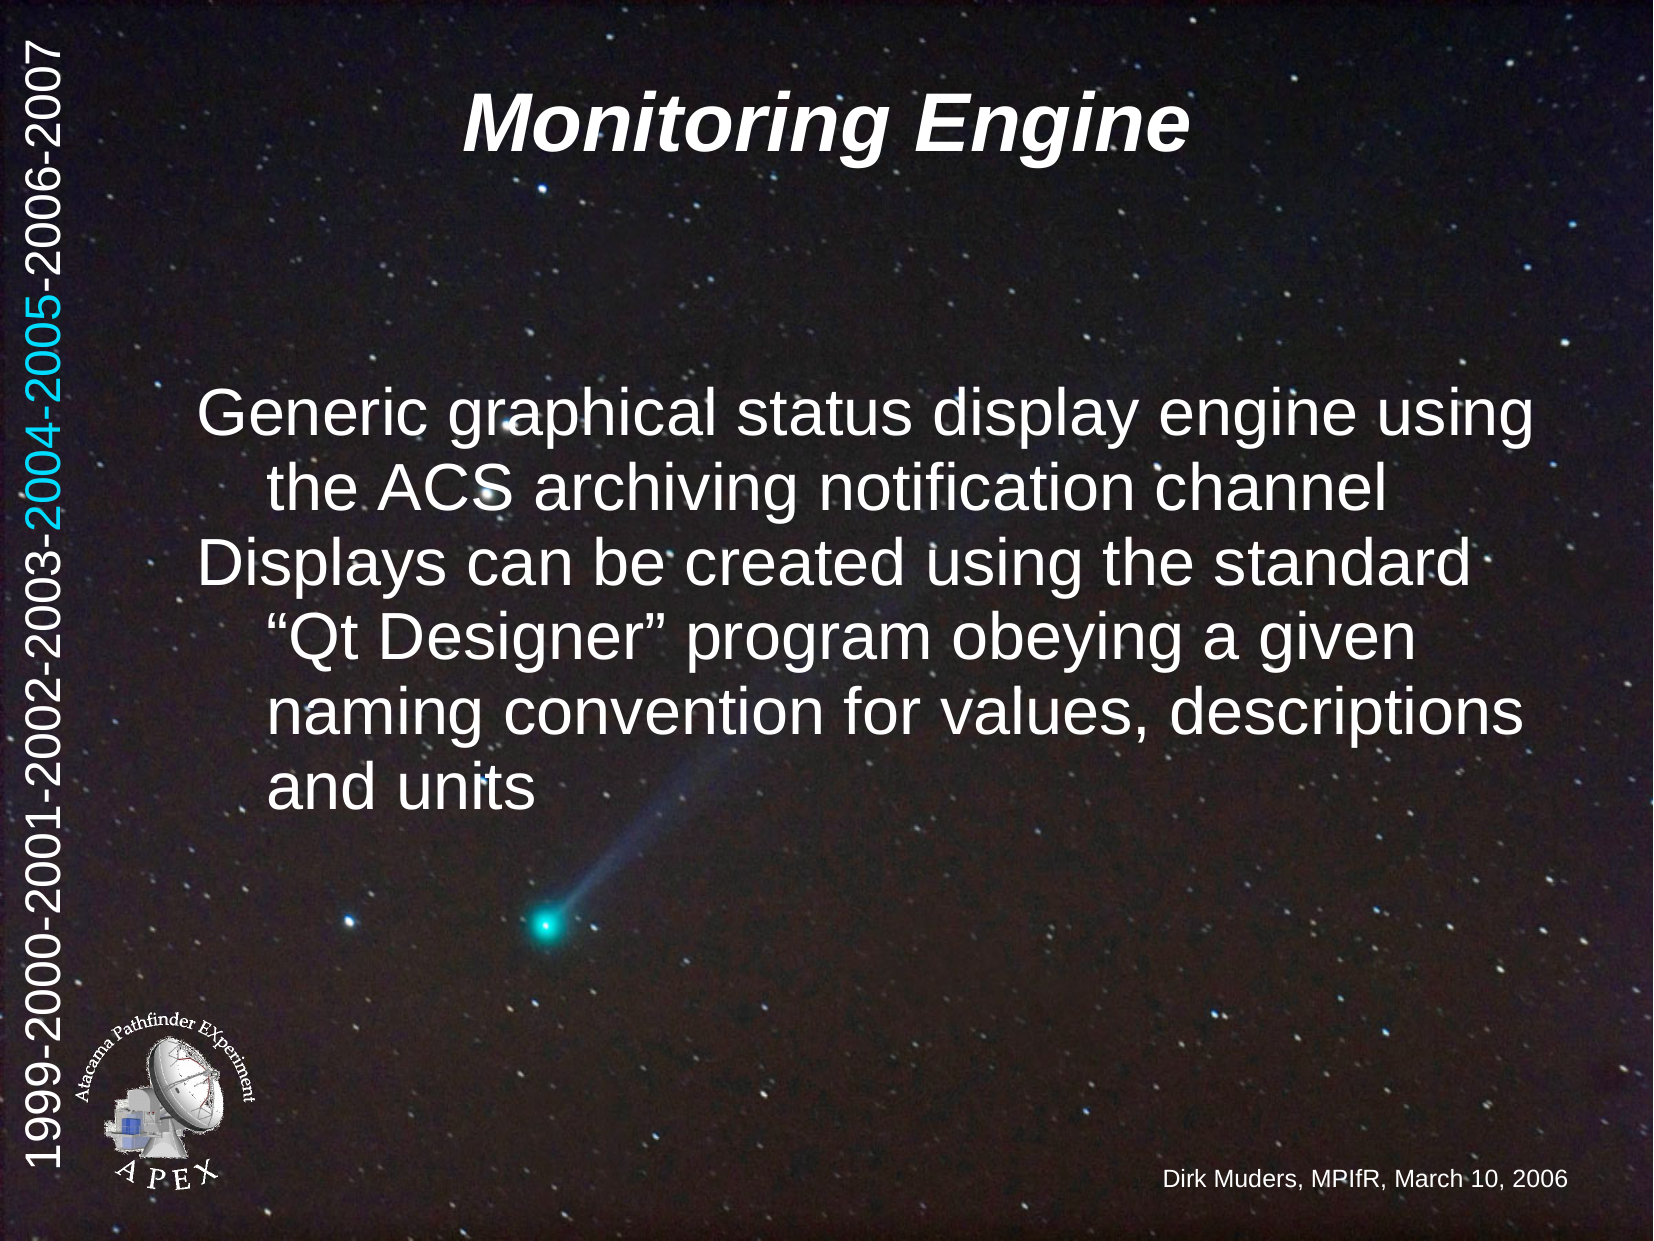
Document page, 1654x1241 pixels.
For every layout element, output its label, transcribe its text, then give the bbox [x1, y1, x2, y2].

title Monitoring Engine [121, 19, 1534, 227]
list Generic graphical status display engine using the ACS archiving notification channel Displays can be created using the standard “Qt Designer” program obeying a given naming convention for values, descriptions and units [184, 375, 1575, 1157]
picture [0, 0, 1653, 1241]
text_box 1999-2000-2001-2002-2003-2004-2005-2006-2007 [14, 38, 76, 1172]
